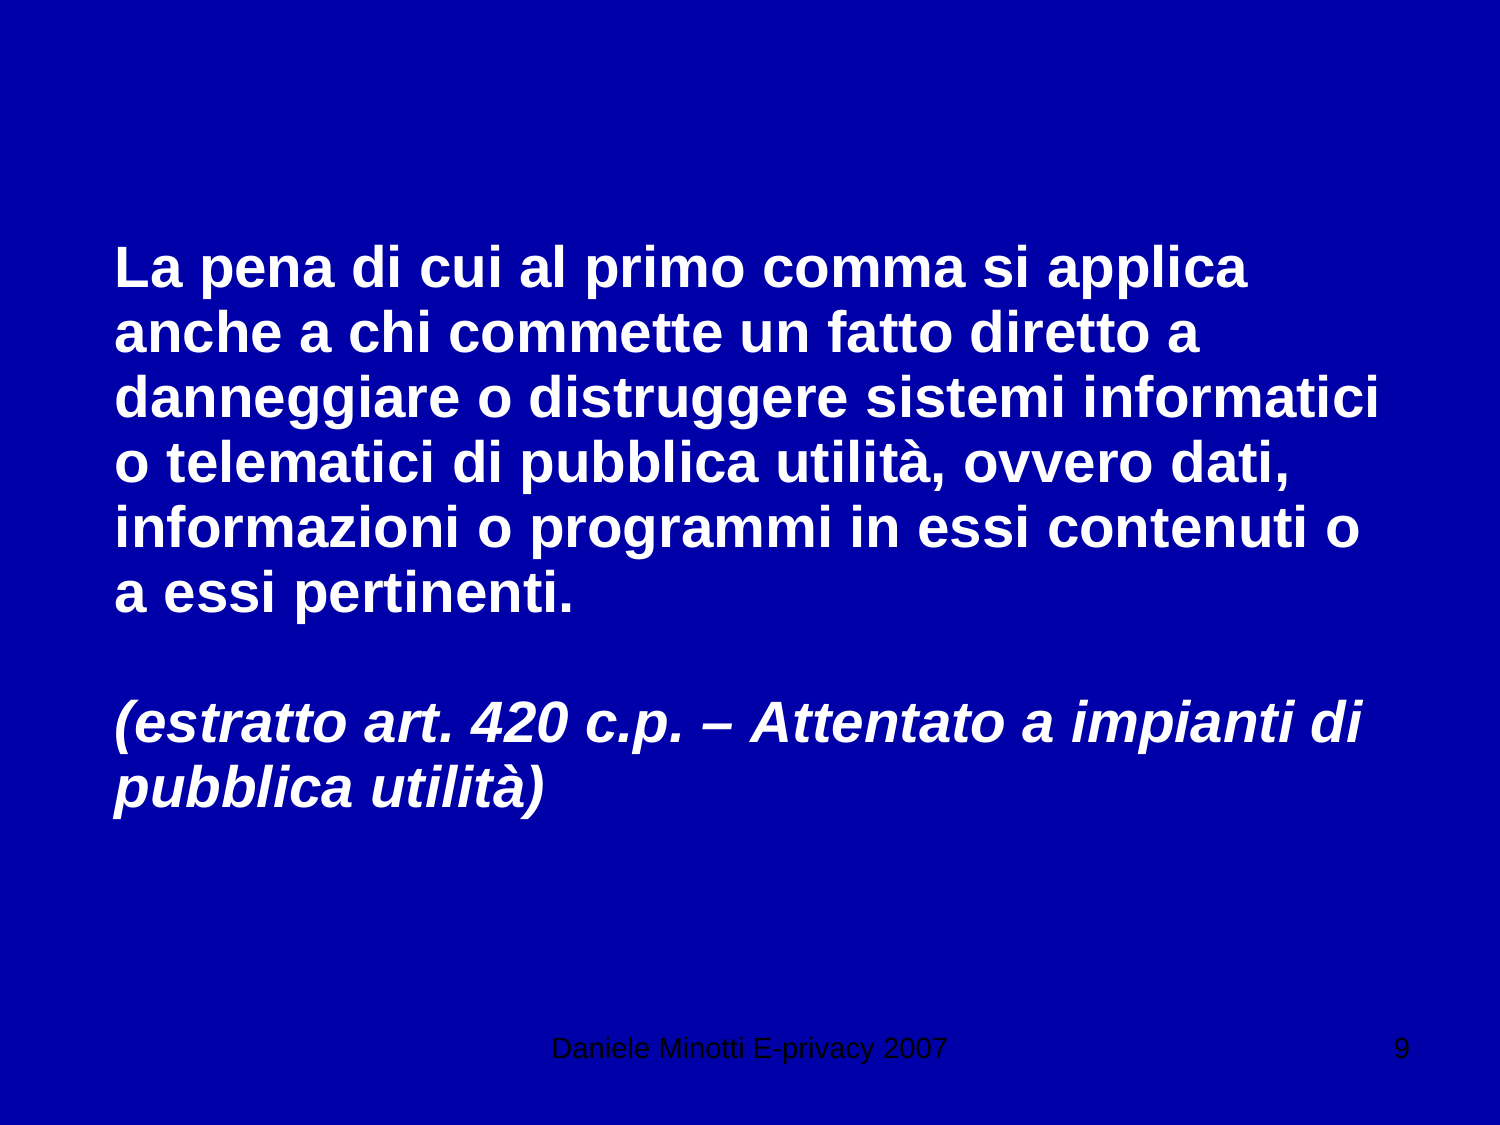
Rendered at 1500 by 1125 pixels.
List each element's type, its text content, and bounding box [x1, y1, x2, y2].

title La pena di cui al primo comma si applica anche a chi commette un fatto diretto a danneggiare o distruggere sistemi informatici o telematici di pubblica utilità, ovvero dati, informazioni o programmi in essi contenuti o a essi pertinenti. (estratto art. 420 c.p. – Attentato a impianti di pubblica utilità) [100, 90, 1400, 965]
